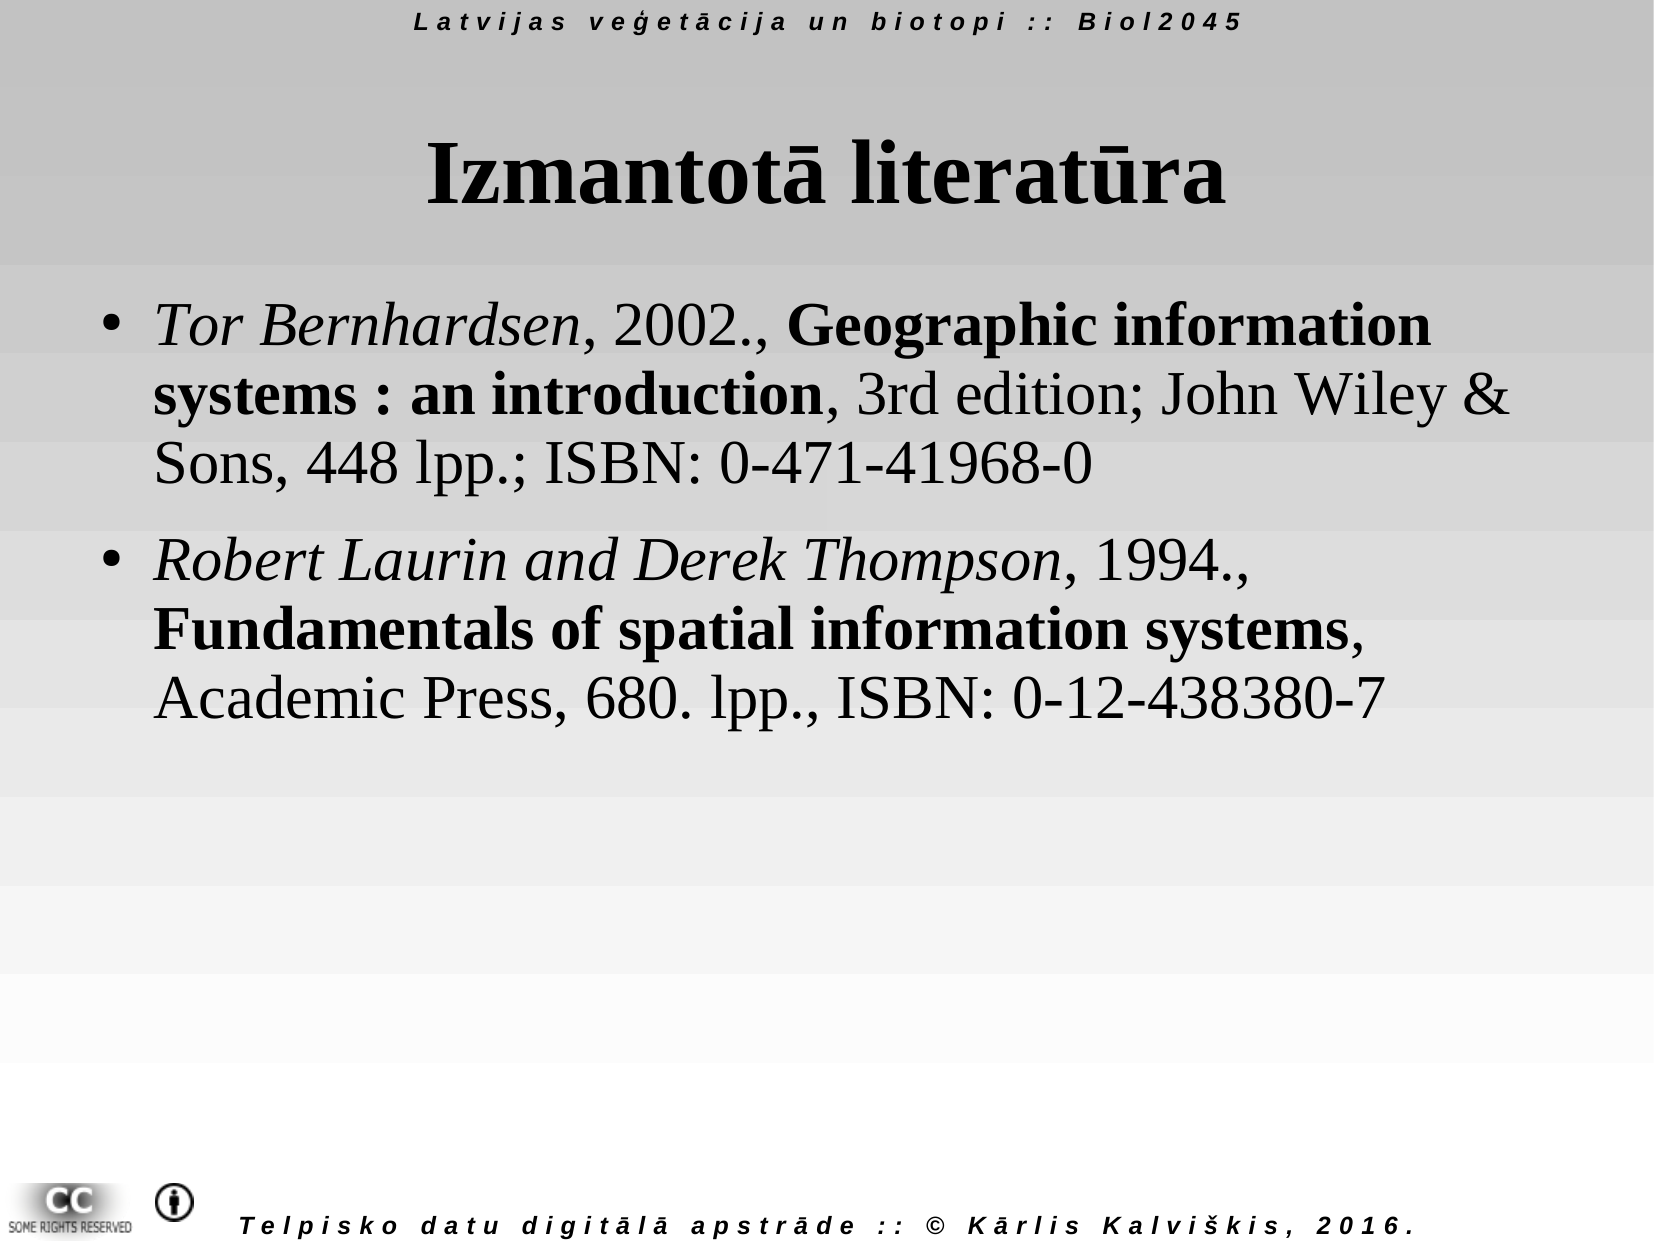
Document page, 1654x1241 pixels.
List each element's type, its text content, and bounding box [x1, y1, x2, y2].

title Izmantotā literatūra [29, 49, 1625, 296]
list Tor Bernhardsen, 2002., Geographic information systems : an introduction, 3rd edition; John Wiley & Sons, 448 lpp.; ISBN: 0-471-41968-0 Robert Laurin and Derek Thompson, 1994., Fundamentals of spatial information systems, Academic Press, 680. lpp., ISBN: 0-12-438380-7 [82, 289, 1571, 1113]
picture [0, 0, 1654, 1241]
